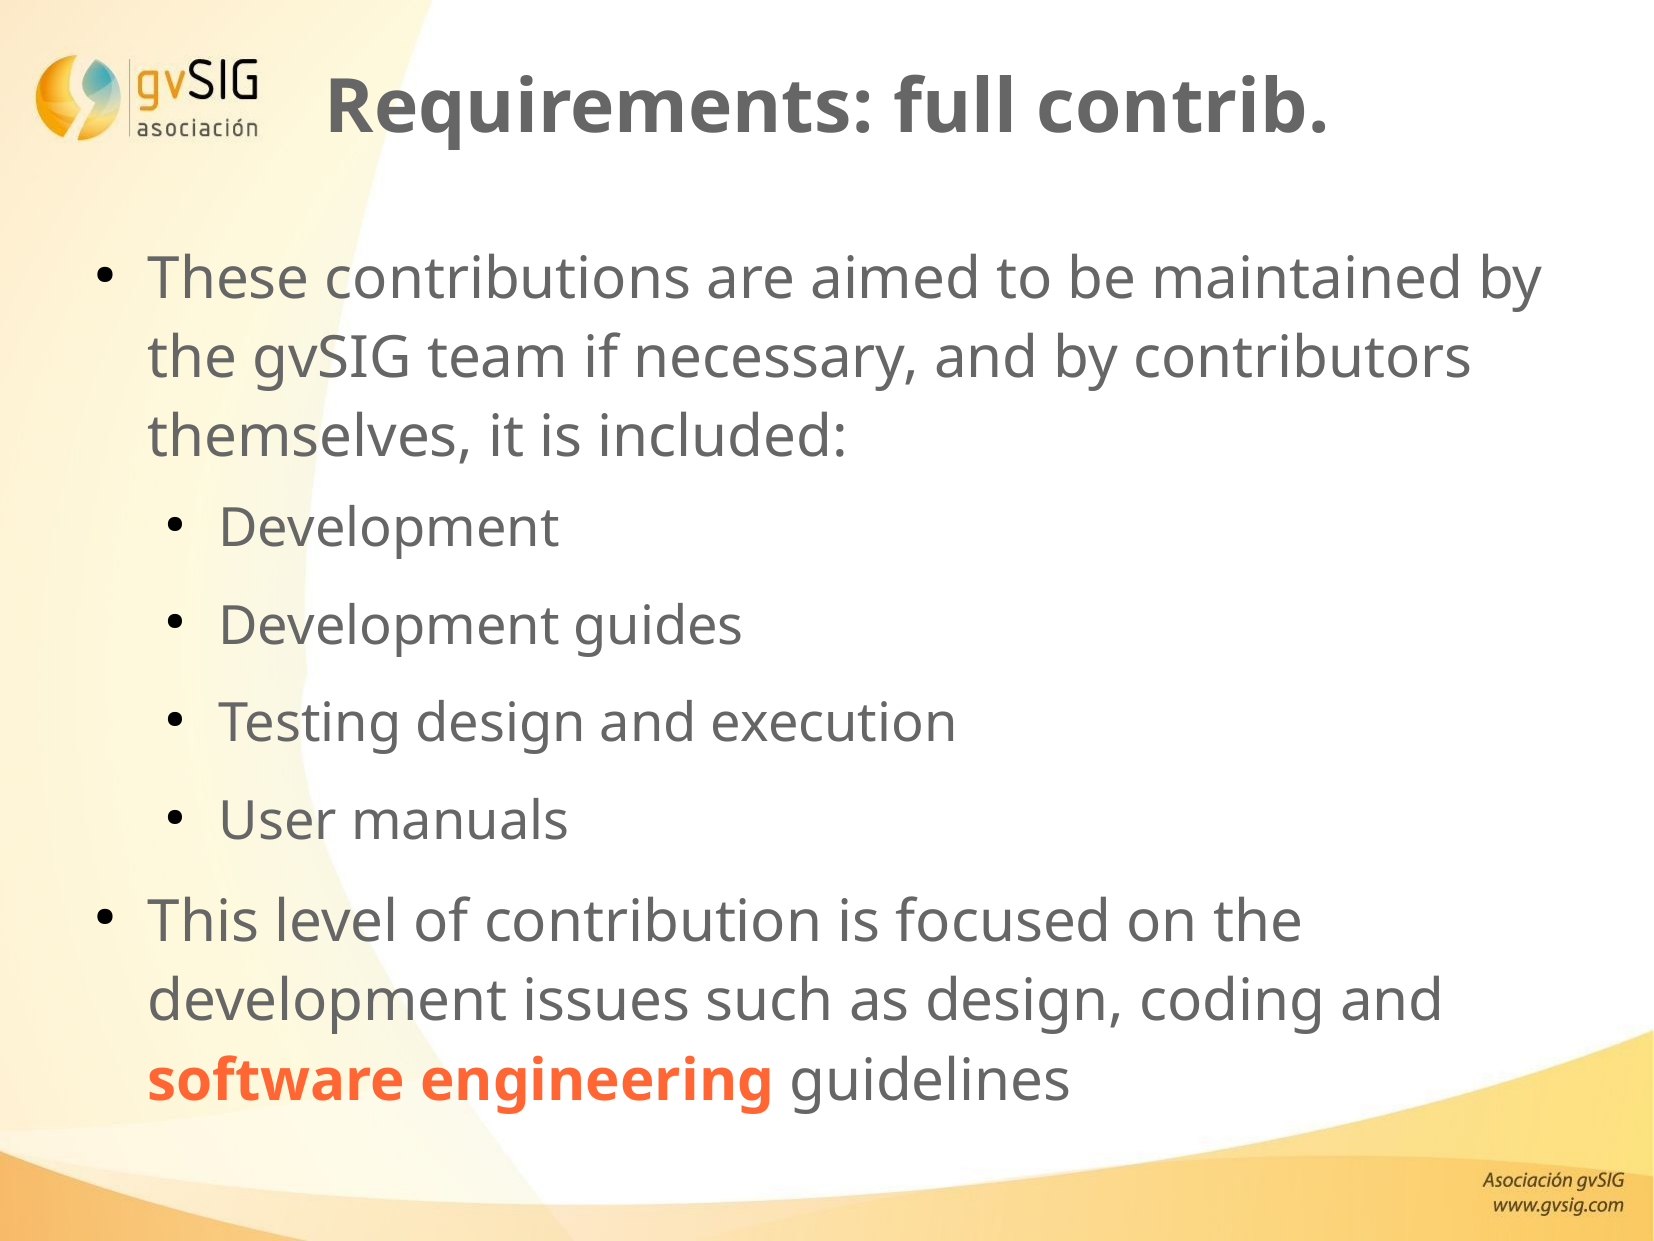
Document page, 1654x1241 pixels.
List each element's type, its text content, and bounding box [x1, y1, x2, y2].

list These contributions are aimed to be maintained by the gvSIG team if necessary, and by contributors themselves, it is included: Development Development guides Testing design and execution User manuals This level of contribution is focused on the development issues such as design, coding and software engineering guidelines [76, 236, 1565, 1035]
title Requirements: full contrib. [324, 29, 1625, 178]
picture [0, 0, 1654, 1241]
